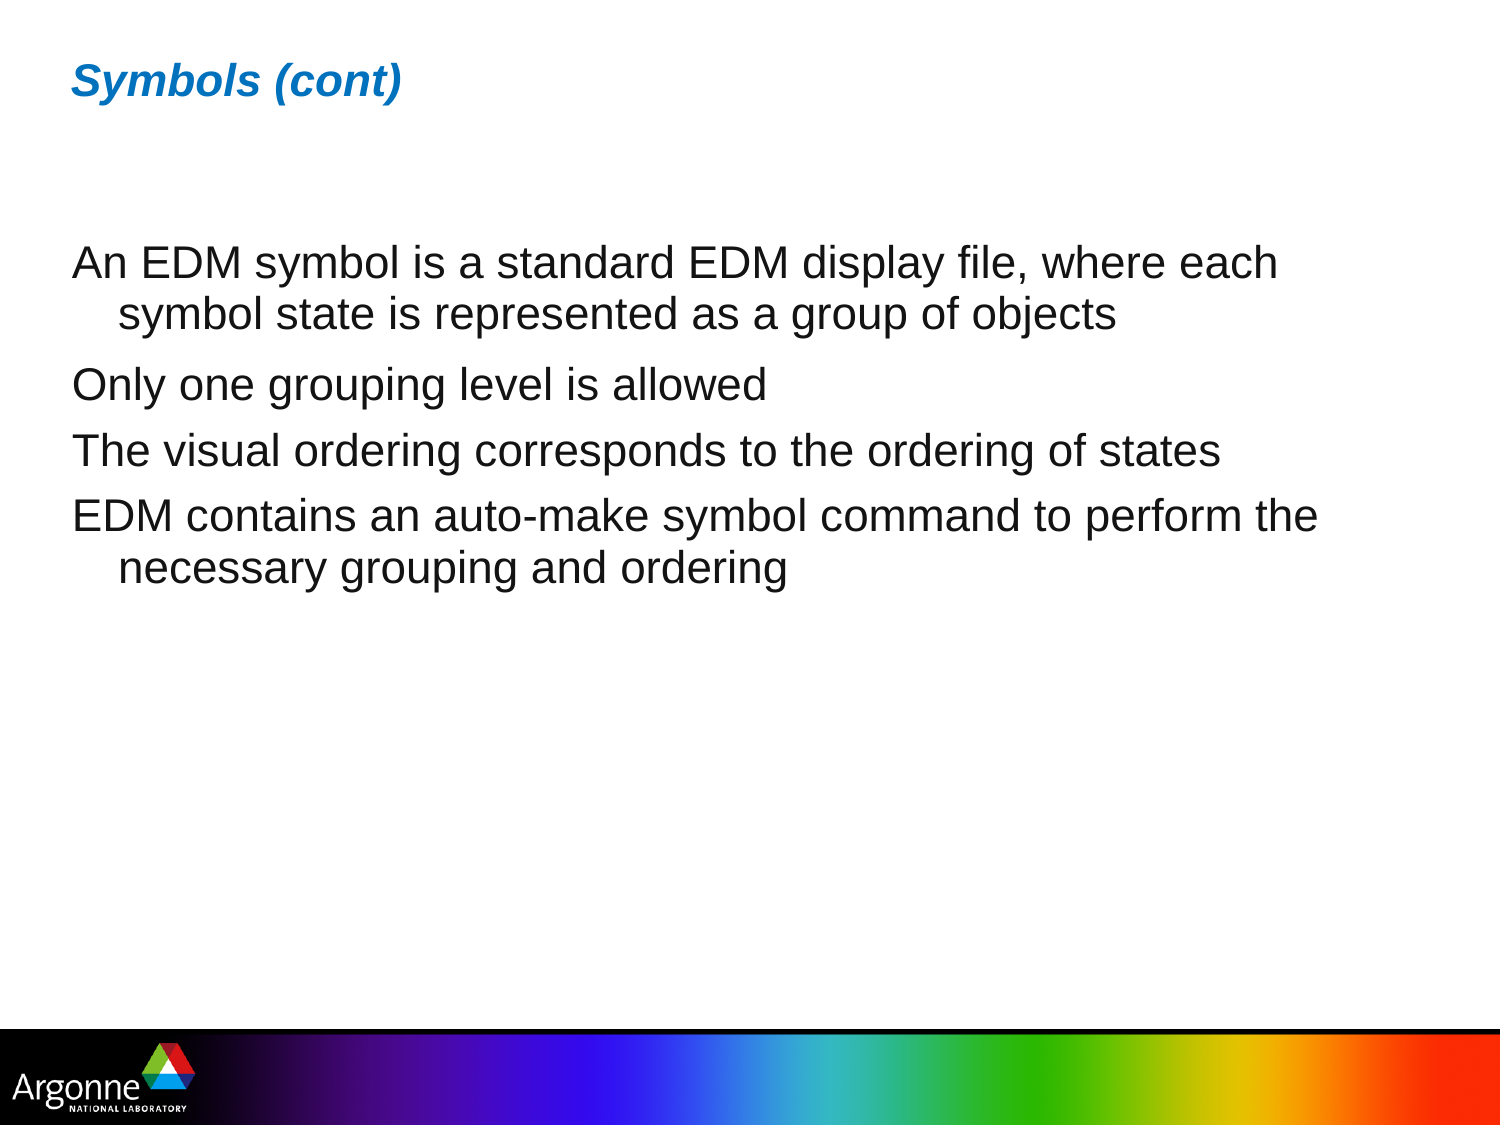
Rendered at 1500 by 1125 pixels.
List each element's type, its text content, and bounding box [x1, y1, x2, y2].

list An EDM symbol is a standard EDM display file, where each symbol state is represented as a group of objects Only one grouping level is allowed The visual ordering corresponds to the ordering of states EDM contains an auto-make symbol command to perform the necessary grouping and ordering [56, 229, 1359, 740]
title Symbols (cont) [55, 40, 1361, 125]
picture [0, 1029, 1500, 1125]
